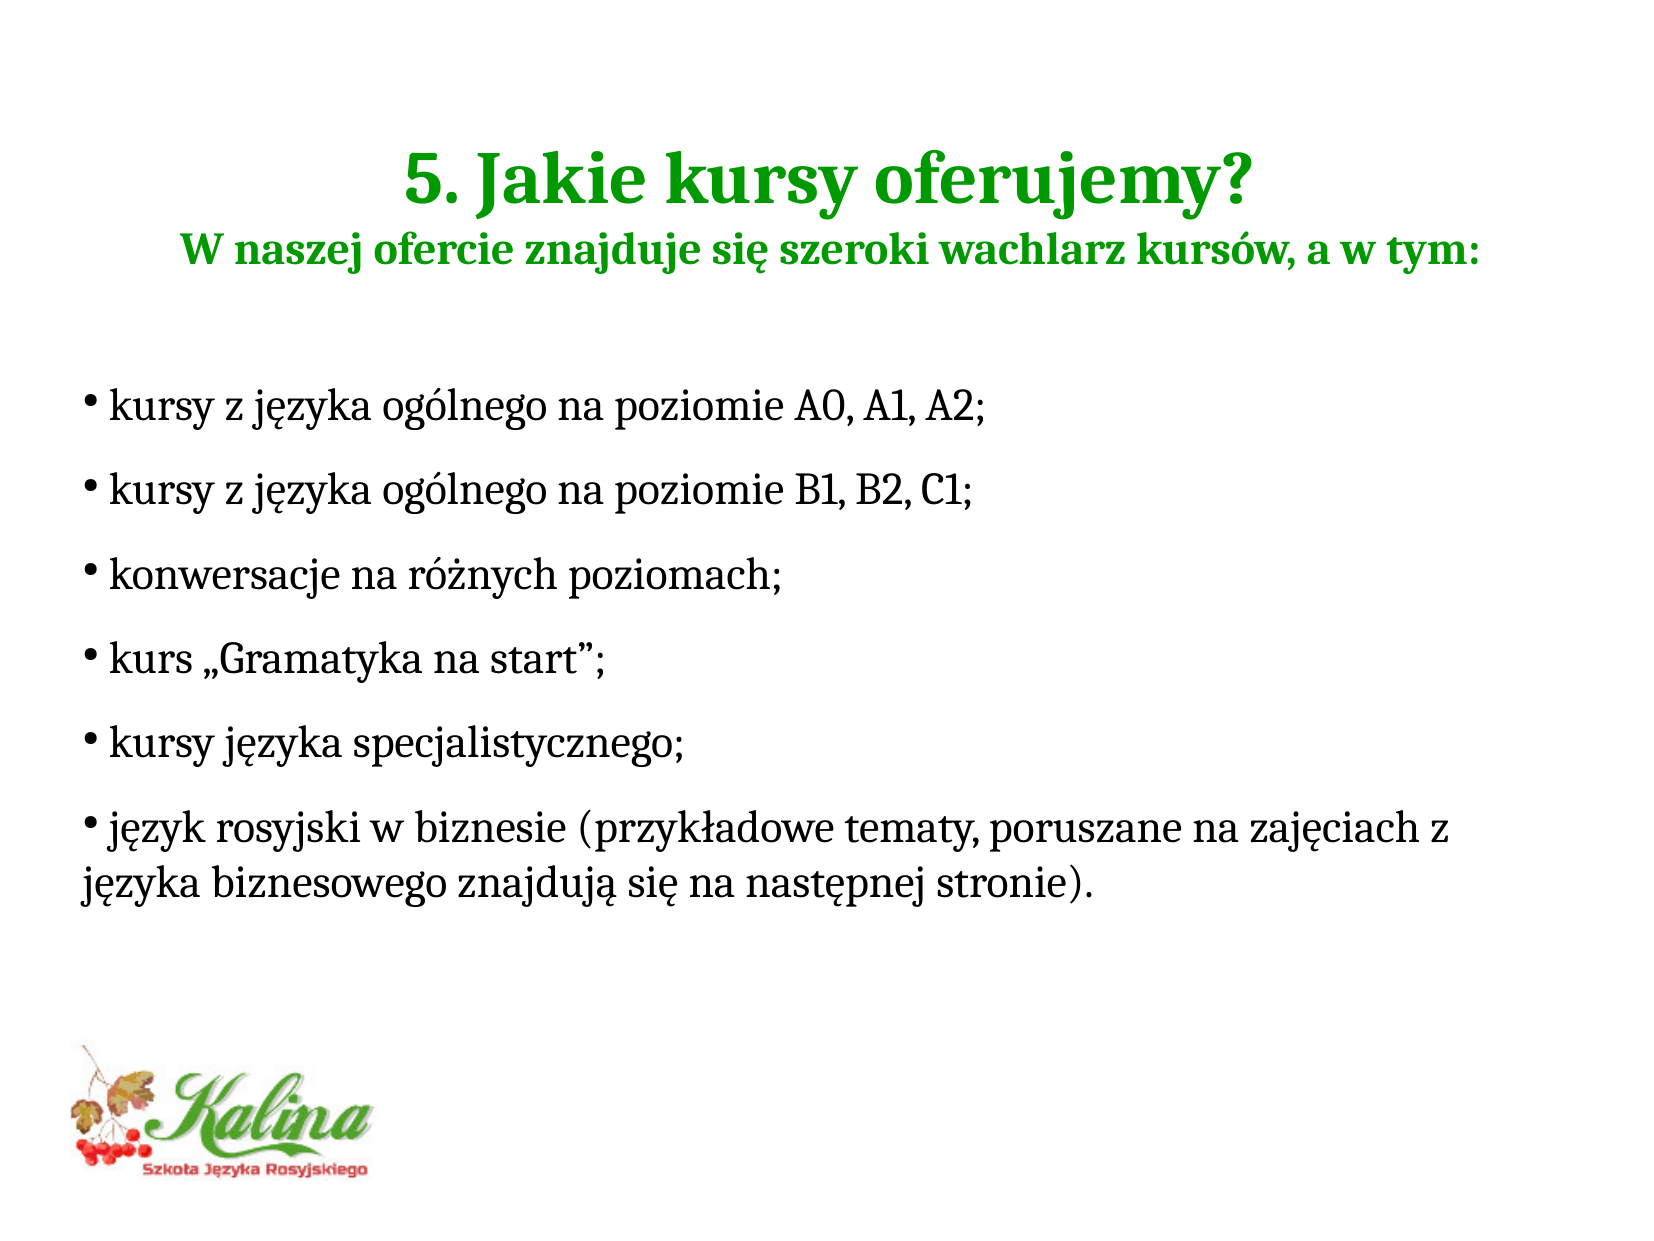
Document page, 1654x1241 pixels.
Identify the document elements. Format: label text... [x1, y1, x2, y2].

text_box 5. Jakie kursy oferujemy? W naszej ofercie znajduje się szeroki wachlarz kursów, a w tym: [54, 82, 1607, 319]
picture [70, 1039, 378, 1182]
list kursy z języka ogólnego na poziomie A0, A1, A2; kursy z języka ogólnego na poziomie B1, B2, C1; konwersacje na różnych poziomach; kurs „Gramatyka na start”; kursy języka specjalistycznego; język rosyjski w biznesie (przykładowe tematy, poruszane na zajęciach z języka biznesowego znajdują się na następnej stronie). [82, 319, 1571, 1109]
